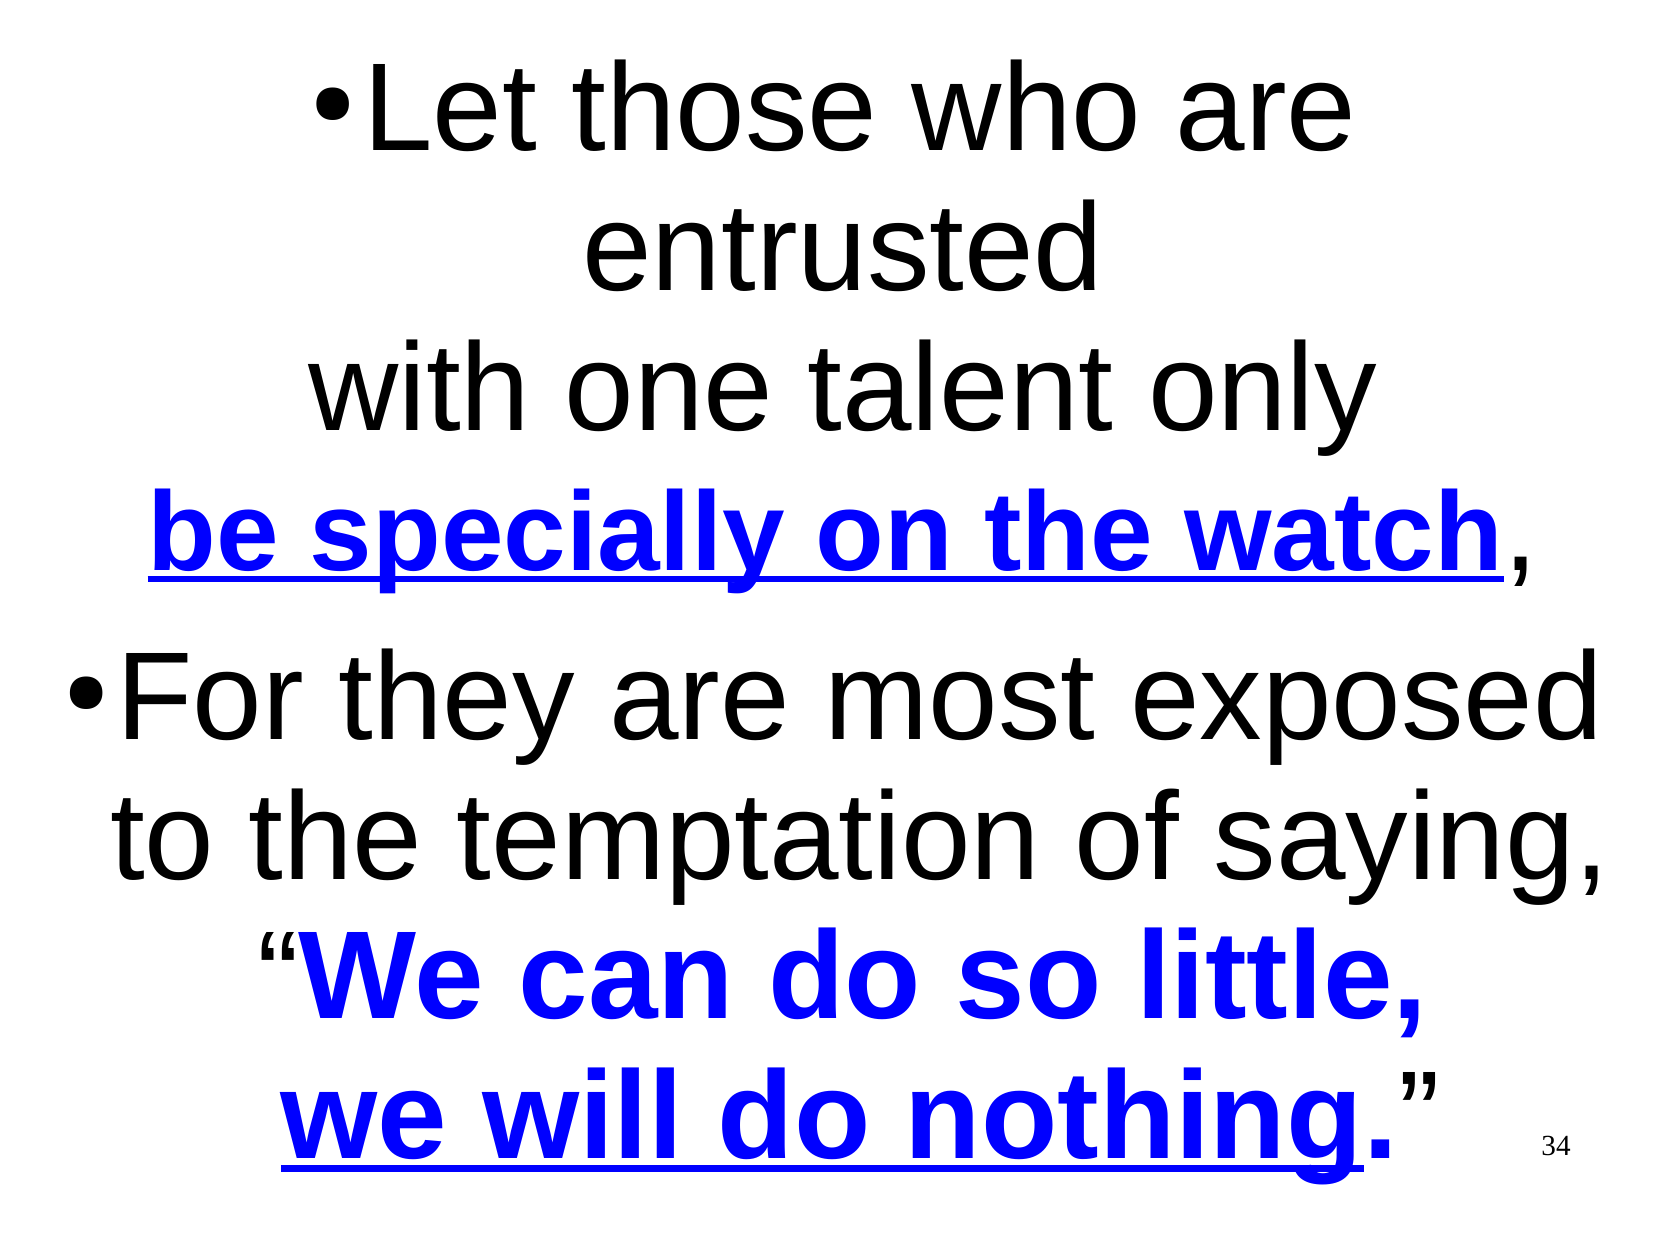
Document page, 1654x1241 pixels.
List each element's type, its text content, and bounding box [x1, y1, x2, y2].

list Let those who are entrusted with one talent only be specially on the watch, For they are most exposed to the temptation of saying, “We can do so little, we will do nothing.” [37, 37, 1613, 1201]
